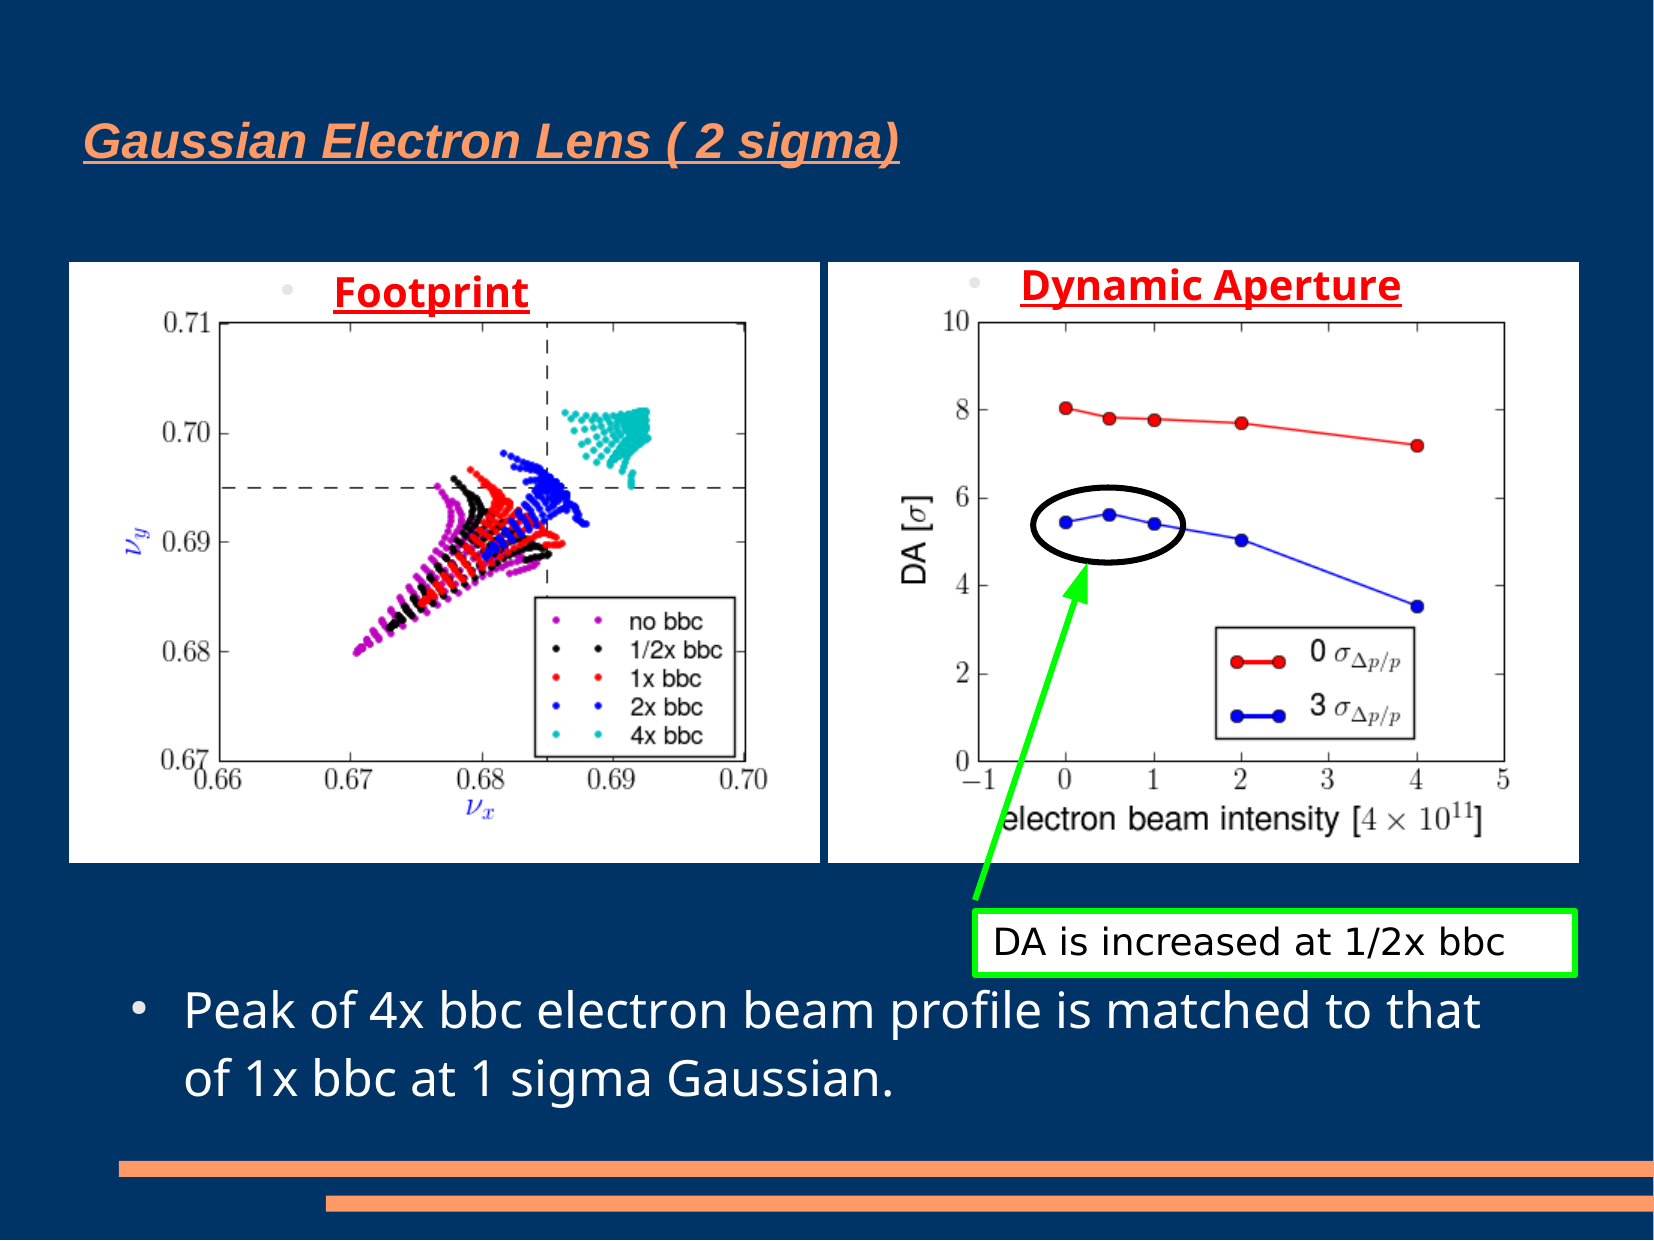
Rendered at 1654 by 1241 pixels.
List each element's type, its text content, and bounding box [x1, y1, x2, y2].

text_box DA is increased at 1/2x bbc [975, 910, 1576, 976]
list Dynamic Aperture [949, 256, 1438, 338]
title Gaussian Electron Lens ( 2 sigma) [82, 56, 1571, 226]
list Peak of 4x bbc electron beam profile is matched to that of 1x bbc at 1 sigma Gaussian. [112, 975, 1524, 1126]
list Footprint [262, 262, 601, 344]
picture [828, 262, 1579, 863]
picture [1037, 491, 1180, 559]
picture [69, 262, 820, 863]
